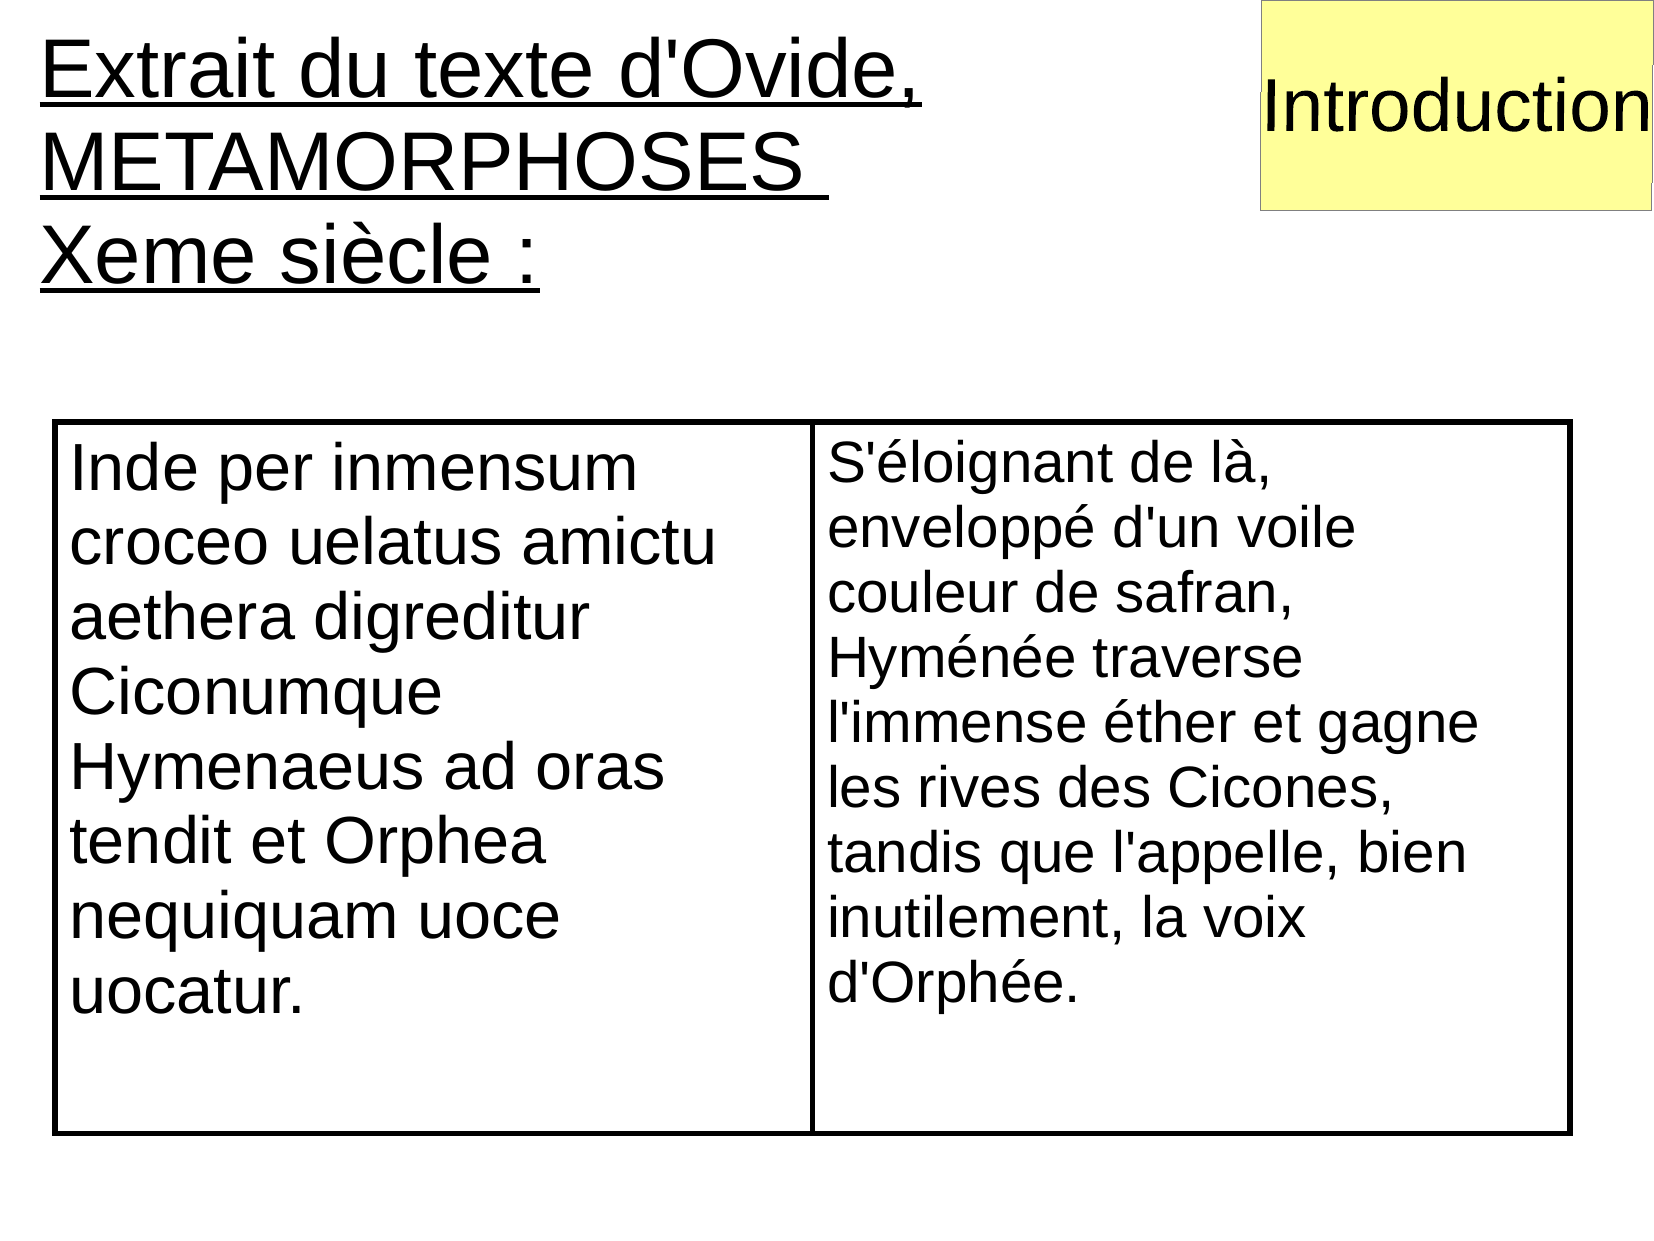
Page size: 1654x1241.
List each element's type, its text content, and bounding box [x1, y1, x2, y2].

text_box Introduction [1260, 0, 1654, 211]
text_box Extrait du texte d'Ovide, METAMORPHOSES Xeme siècle : [24, 15, 1344, 309]
table_header Inde per inmensum croceo uelatus amictu aethera digreditur Ciconumque Hymenaeus ad oras tendit et Orphea nequiquam uoce uocatur. [58, 425, 810, 1131]
table_header S'éloignant de là, enveloppé d'un voile couleur de safran, Hyménée traverse l'immense éther et gagne les rives des Cicones, tandis que l'appelle, bien inutilement, la voix d'Orphée. [815, 425, 1567, 1131]
